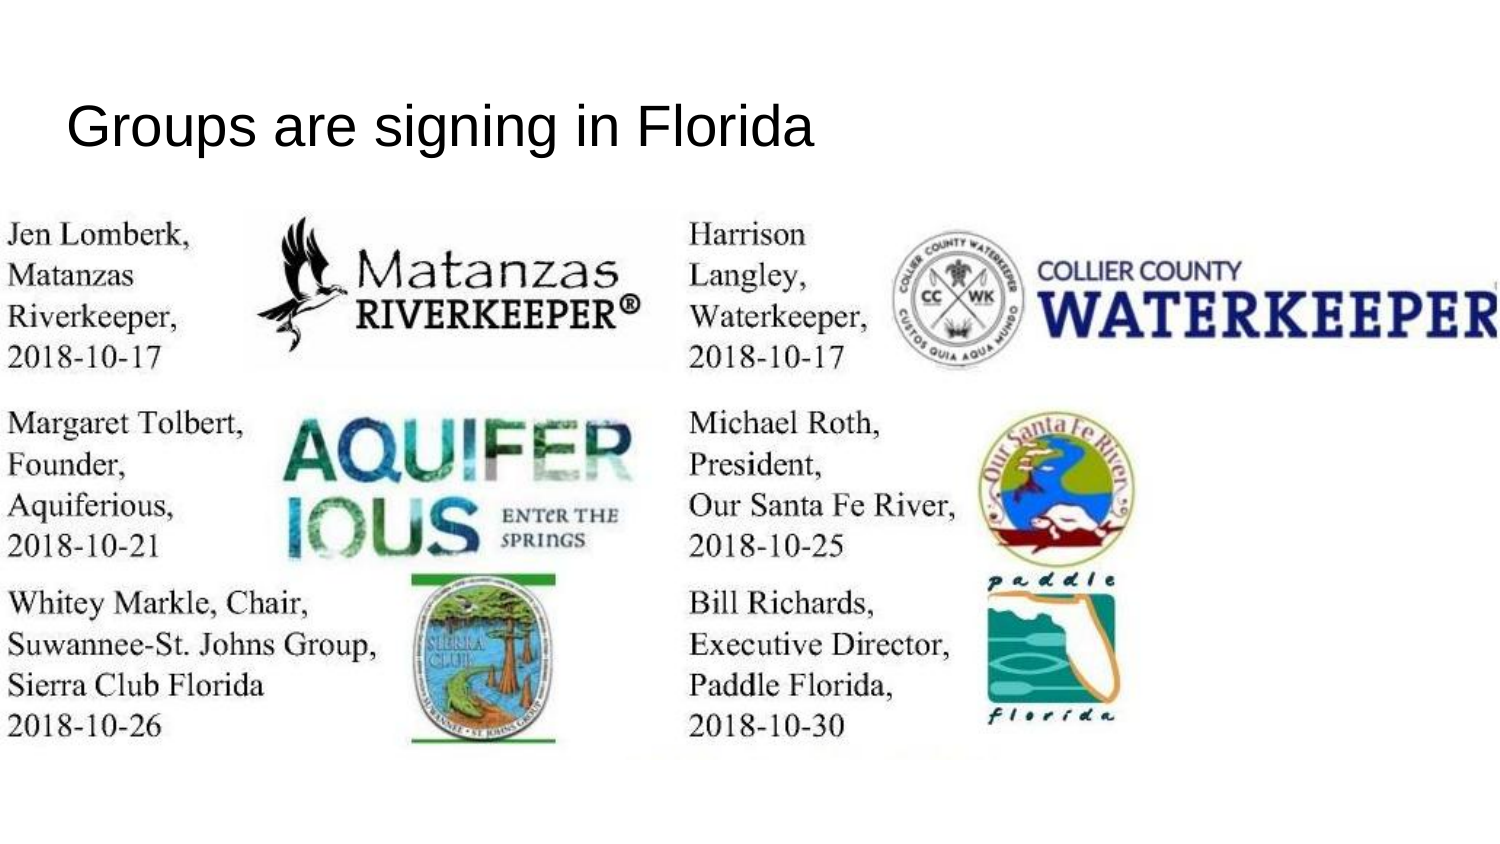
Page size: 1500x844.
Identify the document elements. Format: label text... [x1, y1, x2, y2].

title Groups are signing in Florida [51, 72, 1449, 167]
picture [0, 209, 1500, 760]
